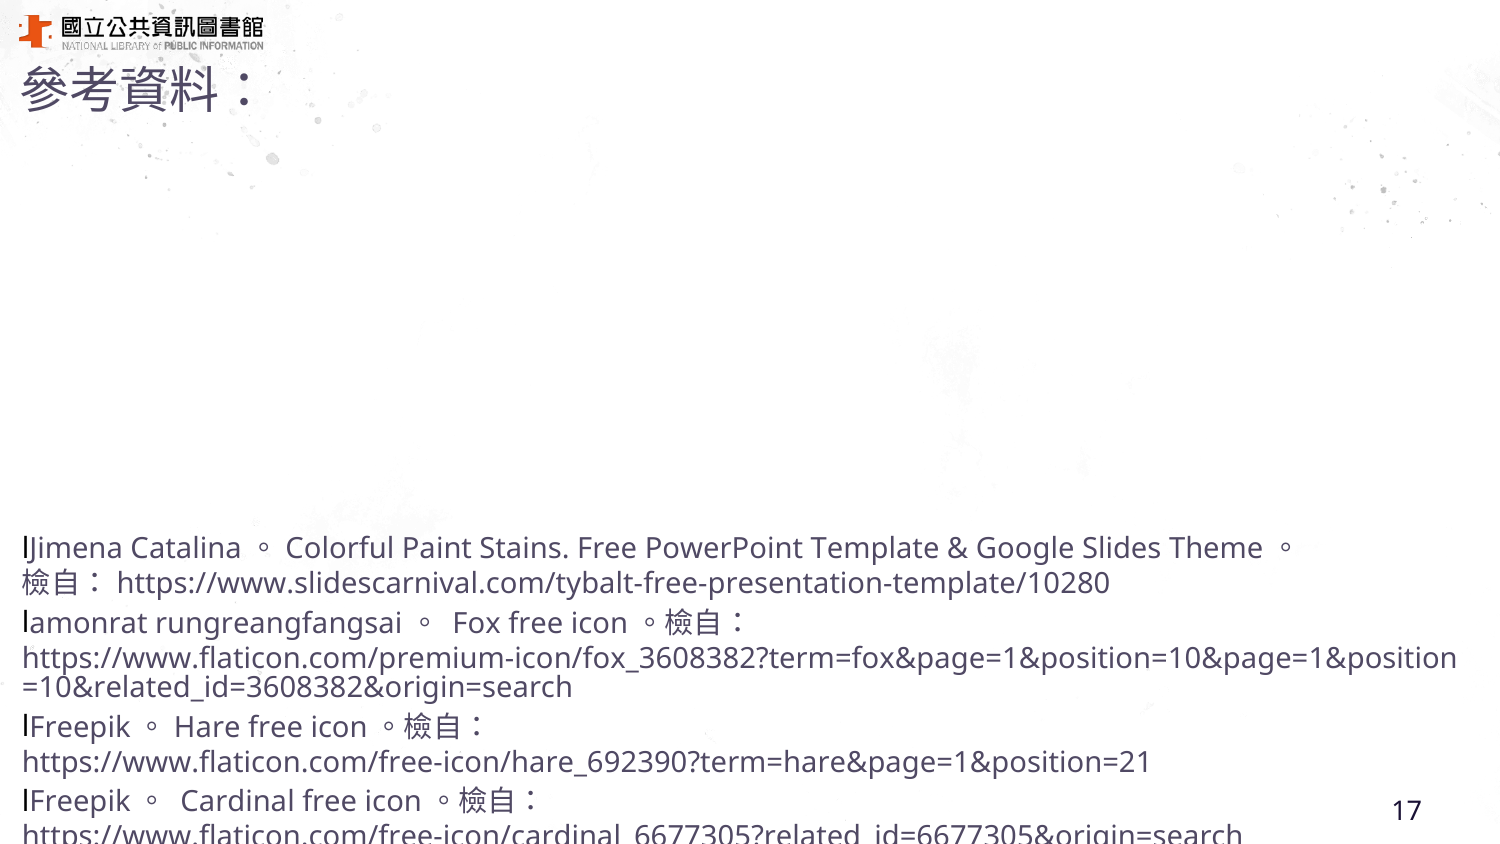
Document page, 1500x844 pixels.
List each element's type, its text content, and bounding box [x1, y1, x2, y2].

text_box 參考資料： [19, 41, 1194, 135]
text_box 17 [1391, 779, 1482, 844]
text_box Jimena Catalina。Colorful Paint Stains. Free PowerPoint Template & Google Slides Theme。 檢自：https://www.slidescarnival.com/tybalt-free-presentation-template/10280 amonrat rungreangfangsai。 Fox free icon。檢自：https://www.flaticon.com/premium-icon/fox_3608382?term=fox&page=1&position=10&page=1&position=10&related_id=3608382&origin=search Freepik。Hare free icon。檢自： https://www.flaticon.com/free-icon/hare_692390?term=hare&page=1&position=21 Freepik。 Cardinal free icon。檢自： https://www.flaticon.com/free-icon/cardinal_6677305?related_id=6677305&origin=search Darius Dan。Animal Kingdom free icon。檢自：https://www.flaticon.com/free-icon/animal-kingdom_1752572?related_id=1752572&origin=search 克里斯．內勒-巴列斯特羅斯(2021)。神奇行李箱。臺北市：小天下。 葉嘉青(2021)。2021Openbook好書獎．年度童書》神奇行李箱。檢自： https://www.openbook.org.tw/article/p-65376 施佩君(2021)。【大人讀的圖畫書】 尋找自己的歸屬《神奇行李箱》。檢自： https://www.merit-times.com/NewsPage.aspx?unid=630485 陳櫻慧(2021)。漂向遠方的認同與未來──《神奇行李箱》（小天下）。檢自： https://evai1210w.pixnet.net/blog/post/558380969-%E6%BC%82%E5%90%91%E9%81%A0%E6%96%B9%E7%9A%84%E8%AA%8D%E5%90%8C%E8%88%87%E6%9C%AA%E4%BE%86%E2%94%80%E2%94%80%E3%80%8A%E7%A5%9E%E5%A5%87%E8%A1%8C%E6%9D%8E%E7%AE%B1%E3%80%8B%EF%BC%88 [21, 529, 1475, 623]
